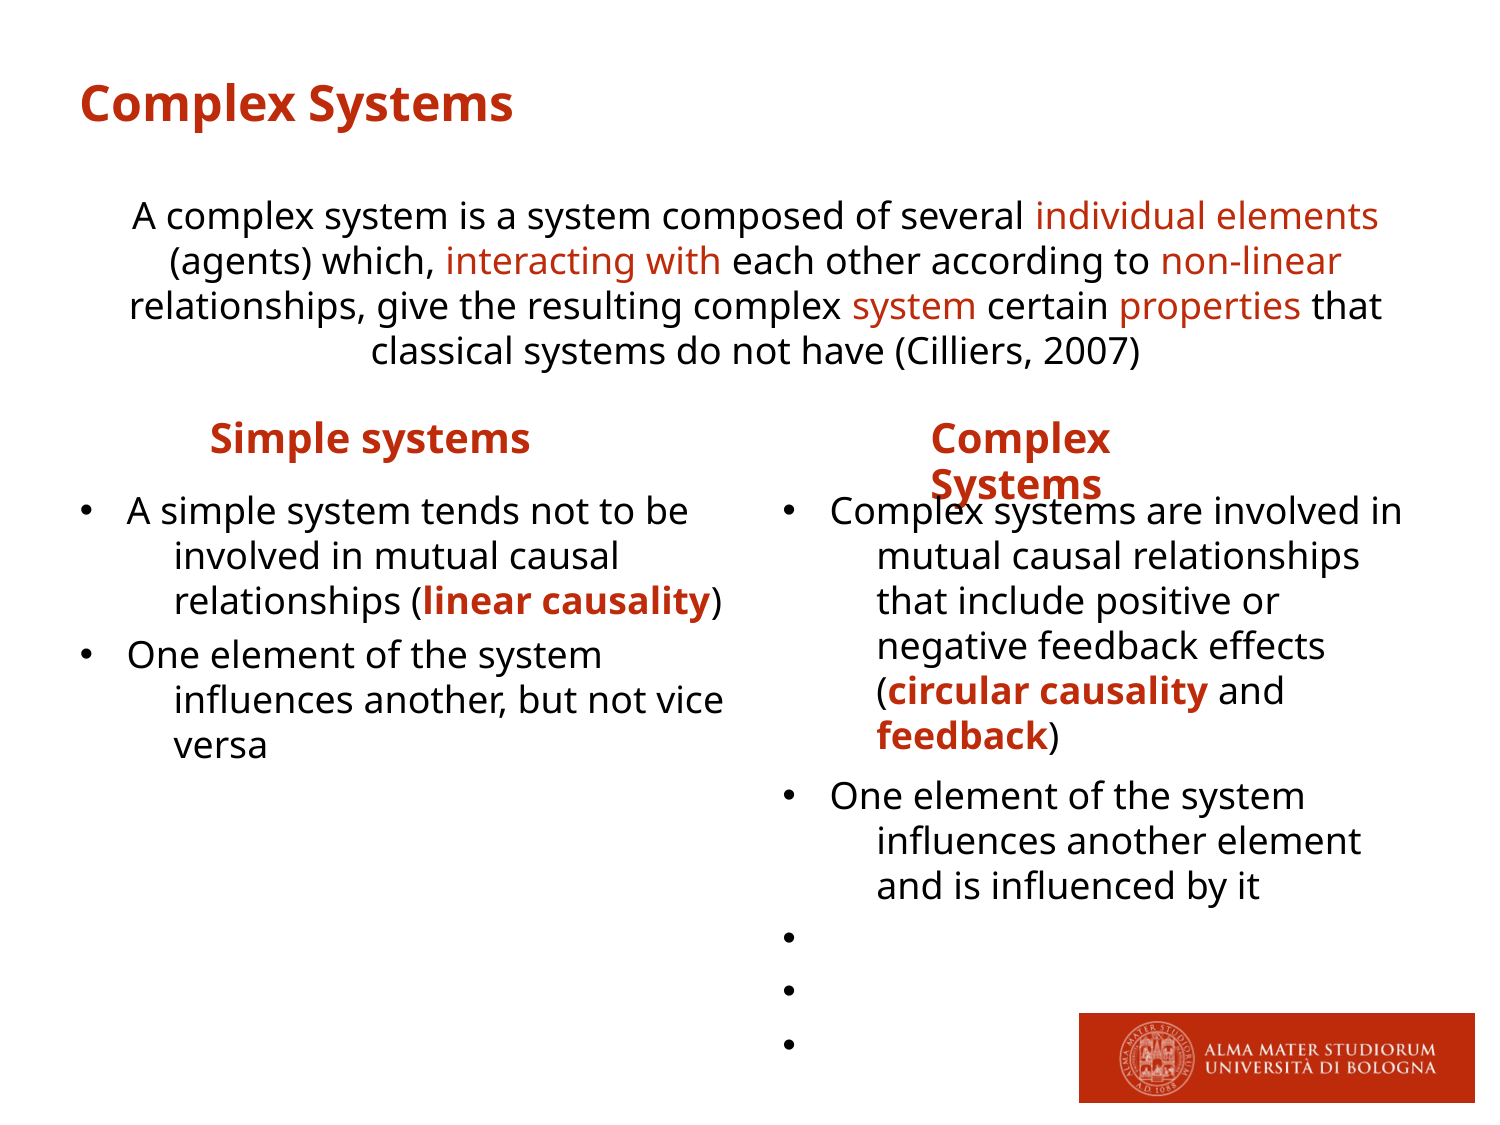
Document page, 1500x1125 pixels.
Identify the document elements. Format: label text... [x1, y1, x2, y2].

text_box Simple systems [194, 408, 562, 479]
text_box Complex systems are involved in mutual causal relationships that include positive or negative feedback effects (circular causality and feedback) One element of the system influences another element and is influenced by it [767, 479, 1453, 1000]
text_box Complex Systems [915, 408, 1306, 479]
list A complex system is a system composed of several individual elements (agents) which, interacting with each other according to non-linear relationships, give the resulting complex system certain properties that classical systems do not have (Cilliers, 2007) [64, 184, 1447, 398]
text_box A simple system tends not to be involved in mutual causal relationships (linear causality) One element of the system influences another, but not vice versa [64, 479, 751, 933]
list Complex Systems [64, 78, 1447, 184]
